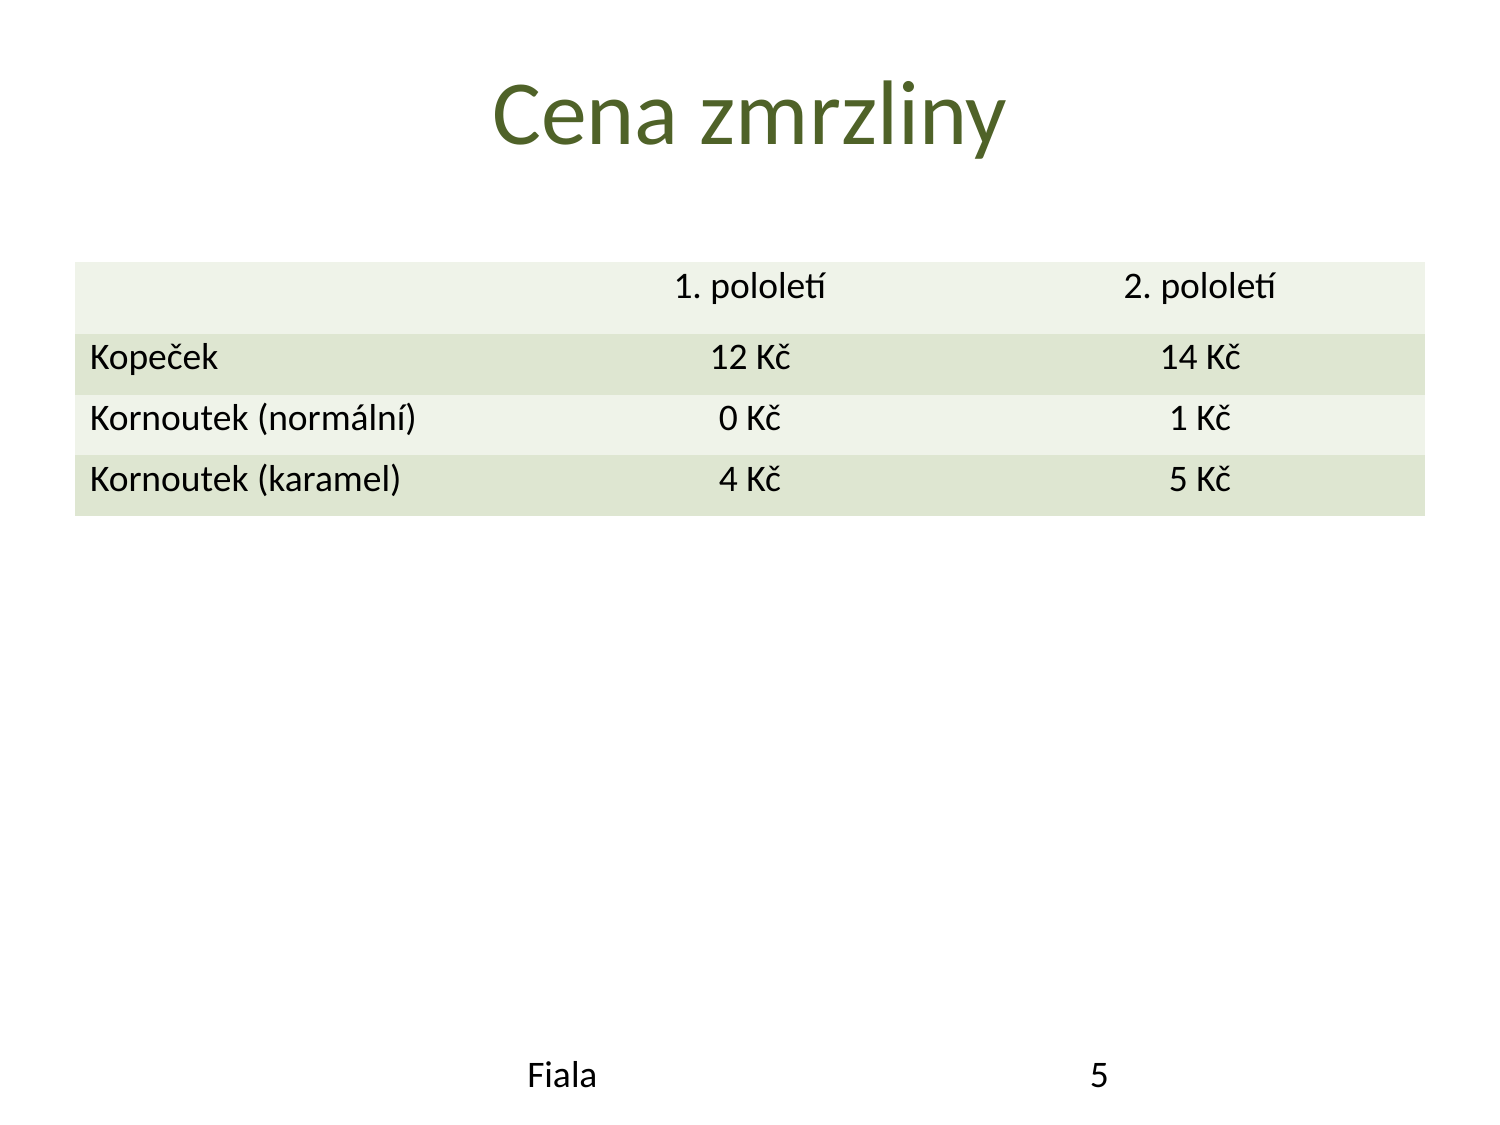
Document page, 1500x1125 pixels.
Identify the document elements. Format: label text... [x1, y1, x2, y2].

table_header [75, 262, 525, 334]
table_header 2. pololetí [975, 262, 1425, 334]
table_cell 14 Kč [975, 334, 1425, 395]
footer Fiala [512, 1042, 988, 1103]
table_cell 4 Kč [525, 455, 975, 516]
table_cell Kopeček [75, 334, 525, 395]
title Cena zmrzliny [75, 45, 1425, 233]
slide_number <číslo> [1074, 1042, 1425, 1103]
table_cell 5 Kč [975, 455, 1425, 516]
table_cell 1 Kč [975, 395, 1425, 455]
table_cell Kornoutek (normální) [75, 395, 525, 455]
table_cell Kornoutek (karamel) [75, 455, 525, 516]
table_cell 0 Kč [525, 395, 975, 455]
table_cell 12 Kč [525, 334, 975, 395]
table_header 1. pololetí [525, 262, 975, 334]
